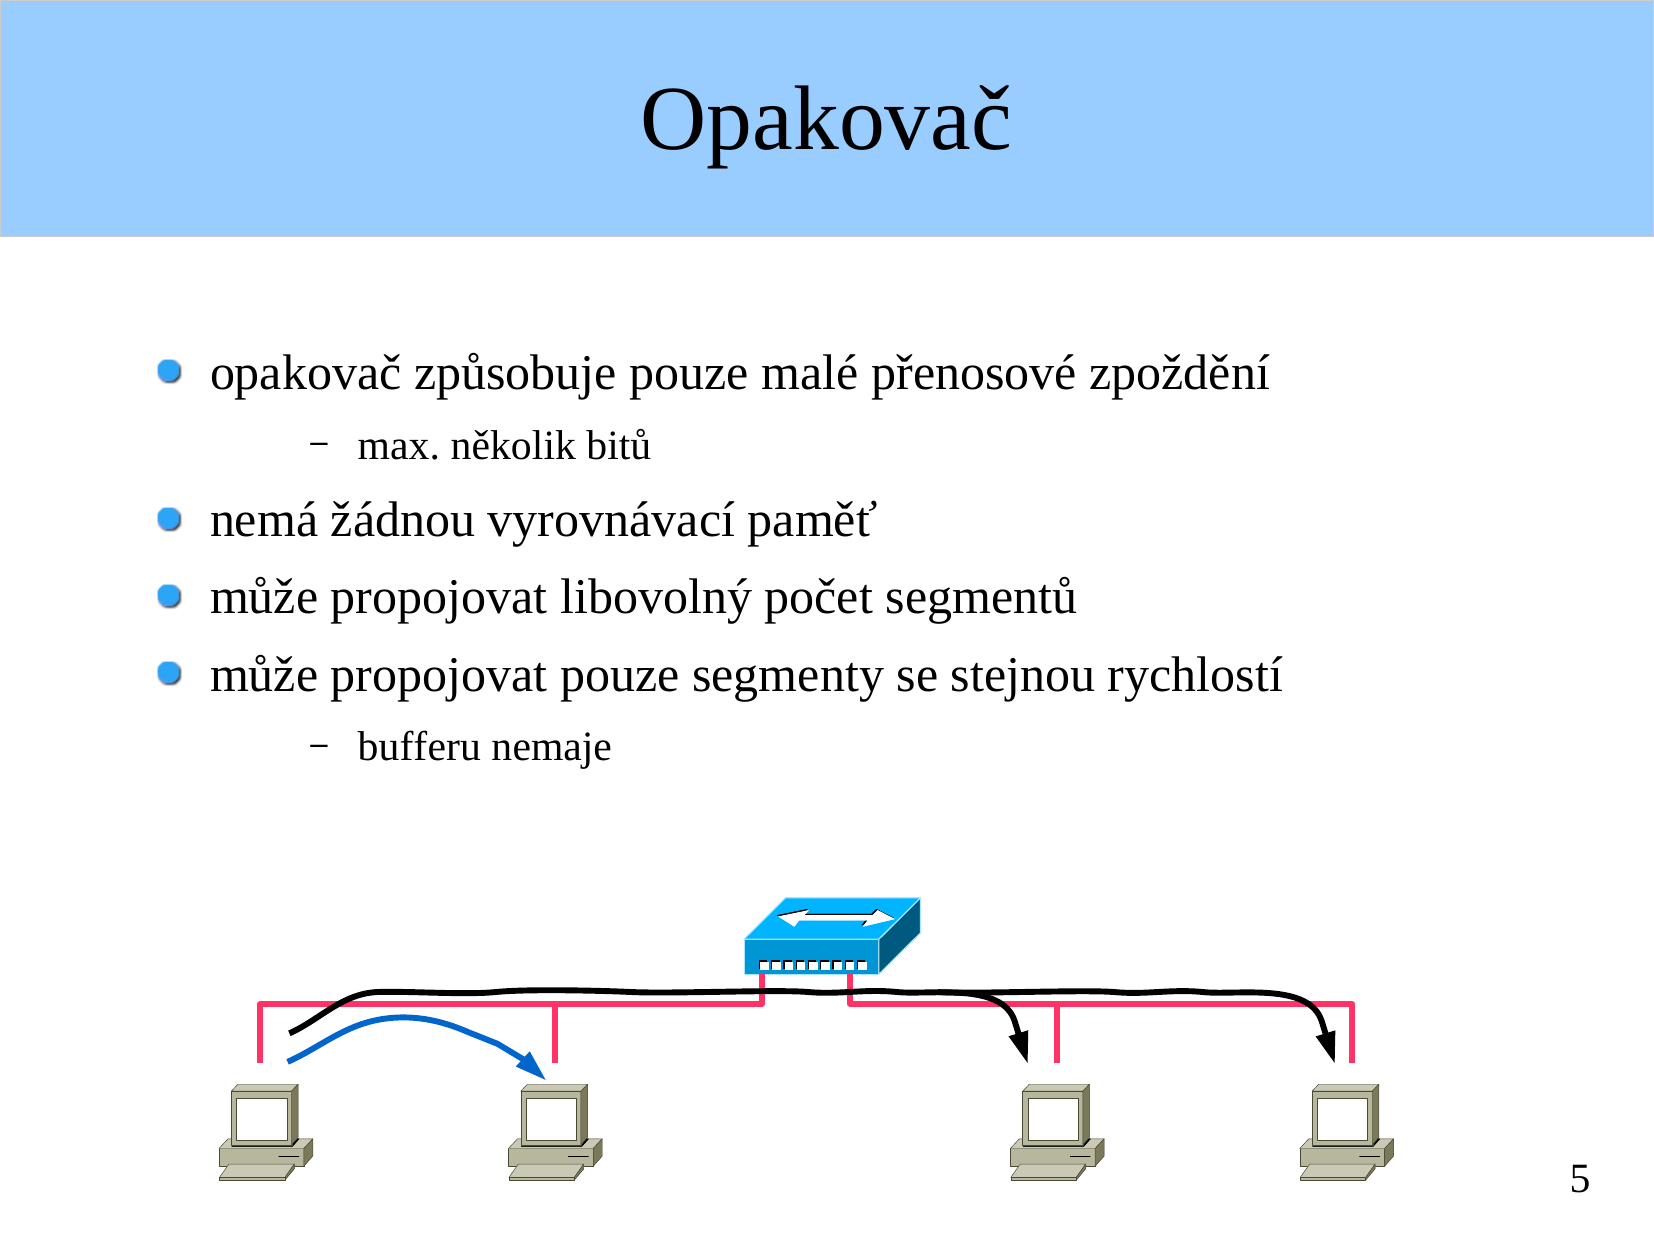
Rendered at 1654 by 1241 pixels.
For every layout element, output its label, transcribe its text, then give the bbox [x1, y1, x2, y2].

picture [784, 961, 792, 969]
picture [858, 961, 866, 969]
picture [744, 897, 922, 976]
picture [507, 1083, 604, 1182]
picture [833, 961, 841, 969]
picture [846, 961, 853, 969]
picture [780, 911, 892, 926]
picture [772, 961, 780, 969]
picture [821, 961, 829, 969]
picture [218, 1083, 314, 1182]
picture [1009, 1083, 1106, 1182]
title Opakovač [0, 0, 1654, 237]
picture [1299, 1083, 1395, 1182]
list opakovač způsobuje pouze malé přenosové zpoždění max. několik bitů nemá žádnou vyrovnávací paměť může propojovat libovolný počet segmentů může propojovat pouze segmenty se stejnou rychlostí bufferu nemaje [121, 344, 1534, 1234]
picture [797, 961, 804, 969]
picture [760, 961, 768, 969]
picture [809, 961, 817, 969]
